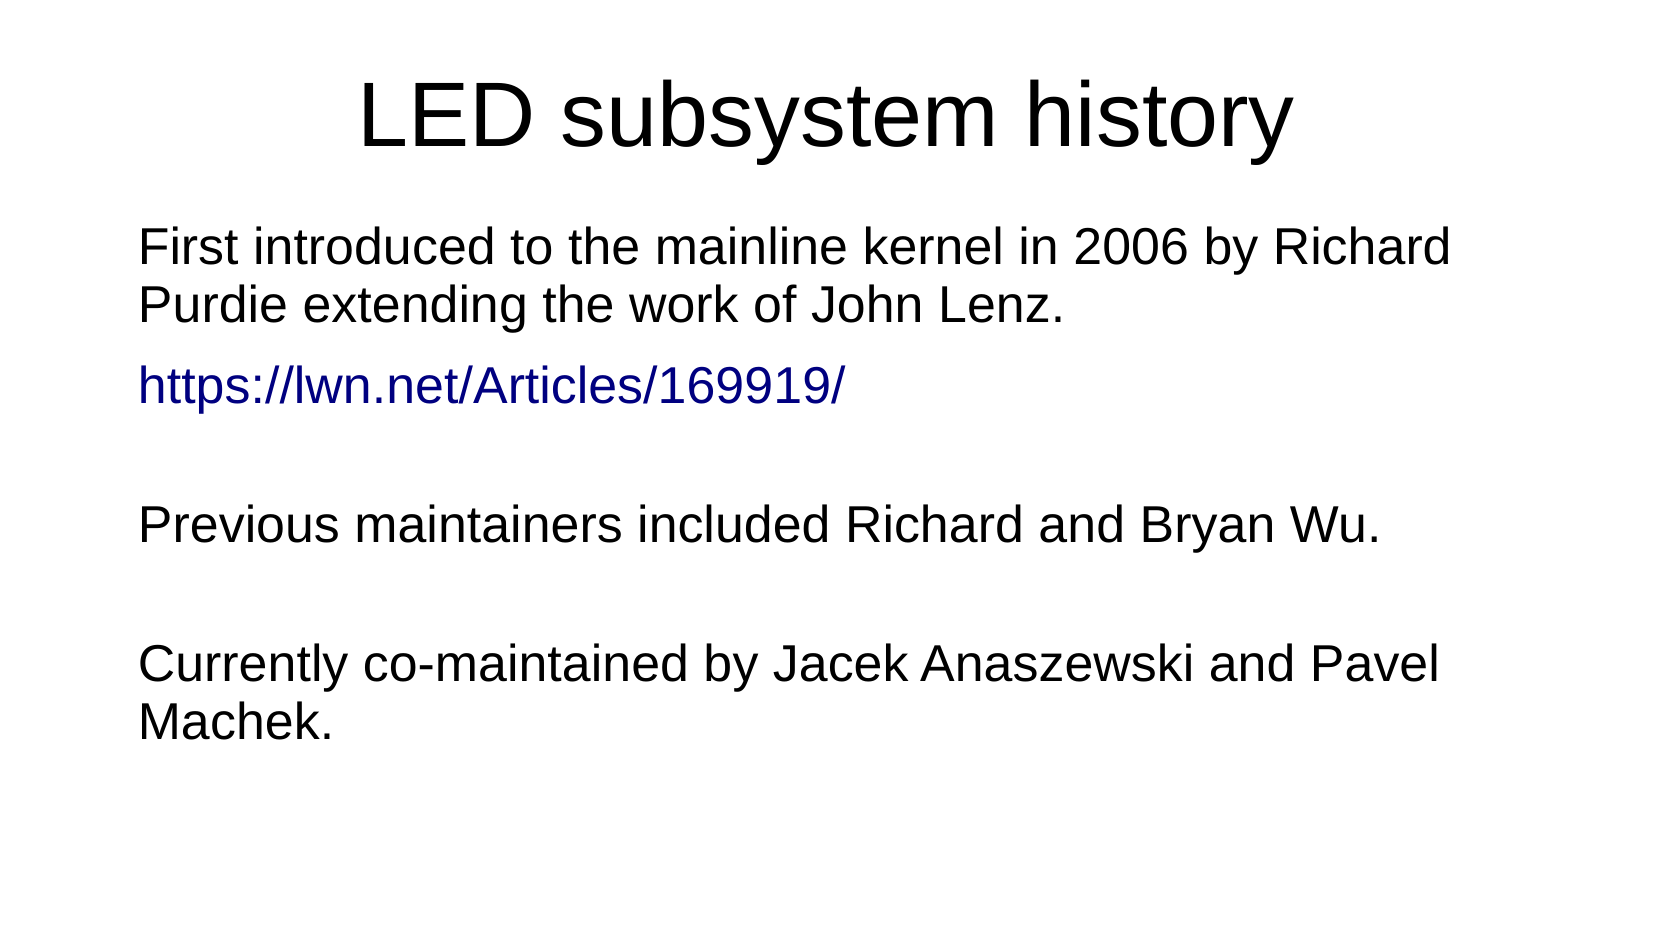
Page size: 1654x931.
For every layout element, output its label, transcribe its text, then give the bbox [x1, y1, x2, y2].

list First introduced to the mainline kernel in 2006 by Richard Purdie extending the work of John Lenz. https://lwn.net/Articles/169919/ Previous maintainers included Richard and Bryan Wu. Currently co-maintained by Jacek Anaszewski and Pavel Machek. [82, 217, 1571, 758]
title LED subsystem history [82, 37, 1571, 193]
